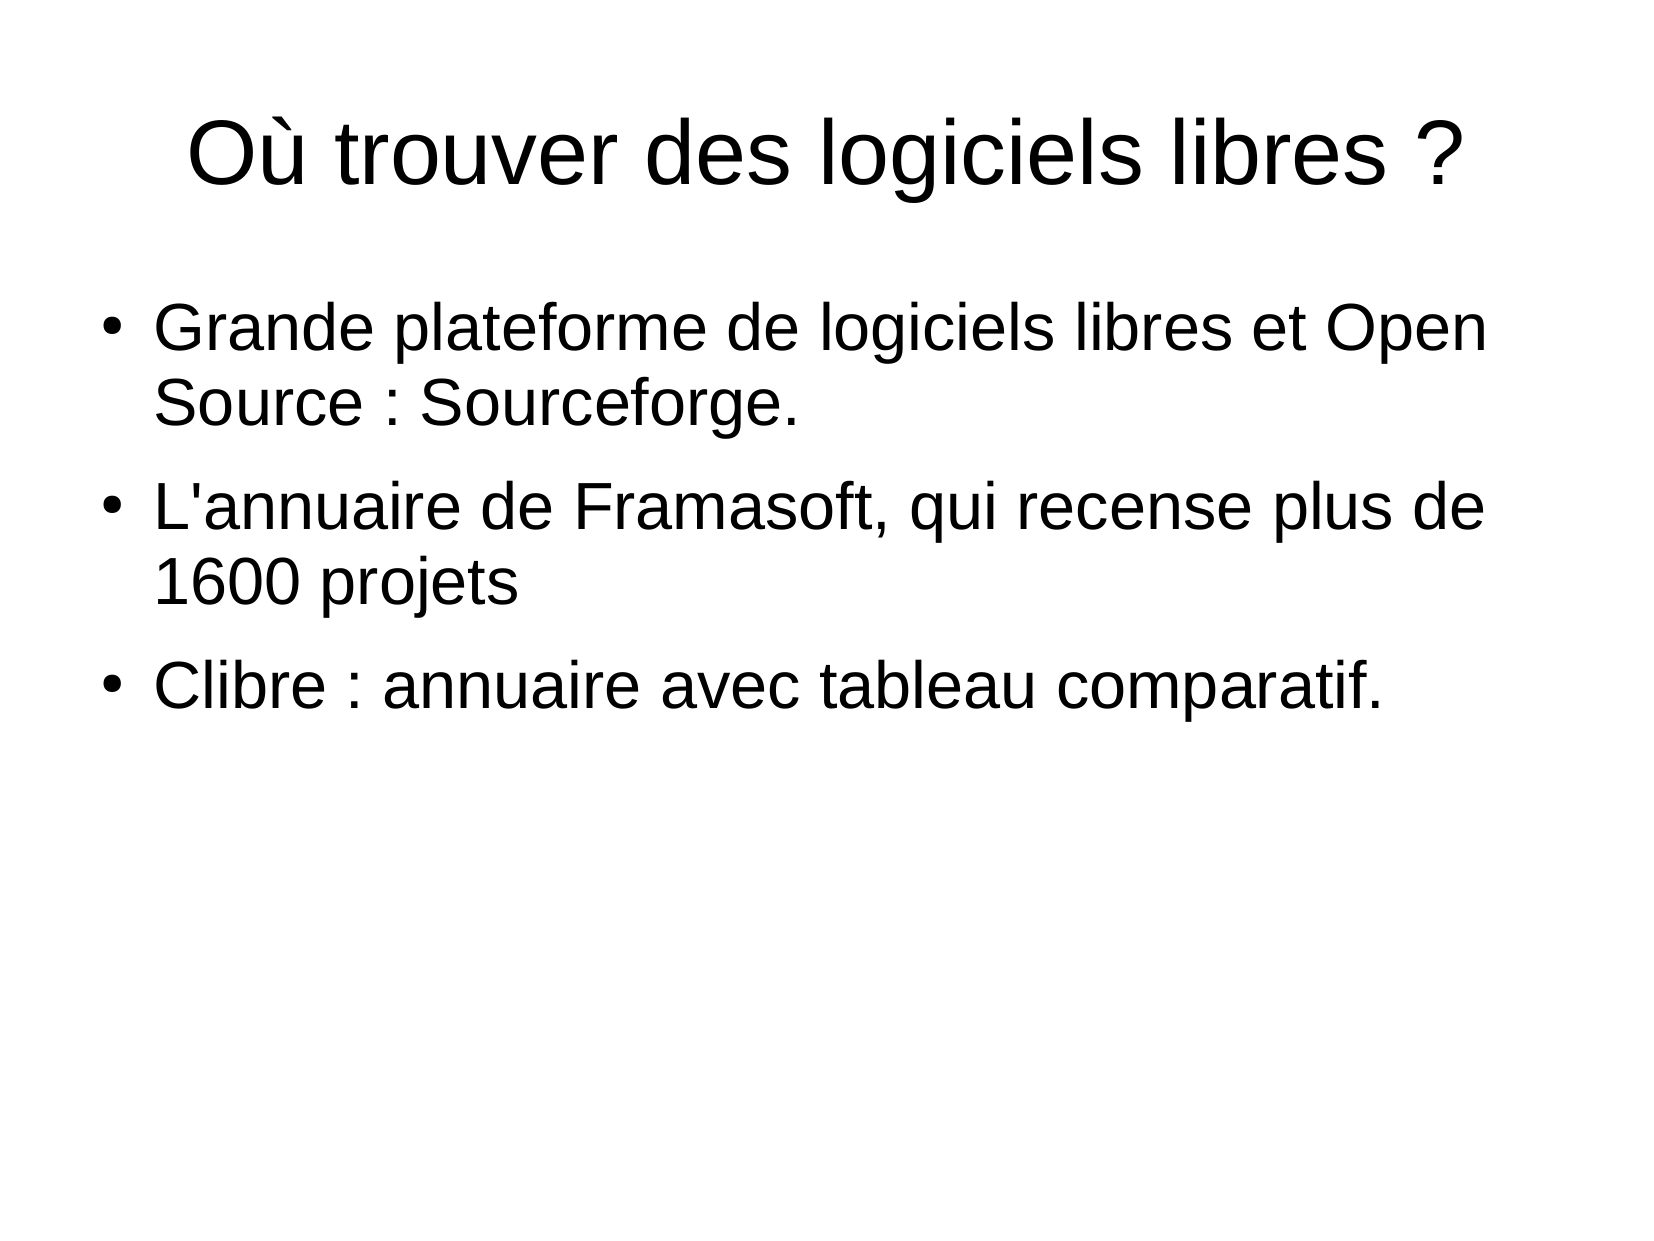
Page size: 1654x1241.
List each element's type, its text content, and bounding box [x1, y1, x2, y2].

list Grande plateforme de logiciels libres et Open Source : Sourceforge. L'annuaire de Framasoft, qui recense plus de 1600 projets Clibre : annuaire avec tableau comparatif. [82, 290, 1571, 1010]
title Où trouver des logiciels libres ? [82, 49, 1571, 257]
